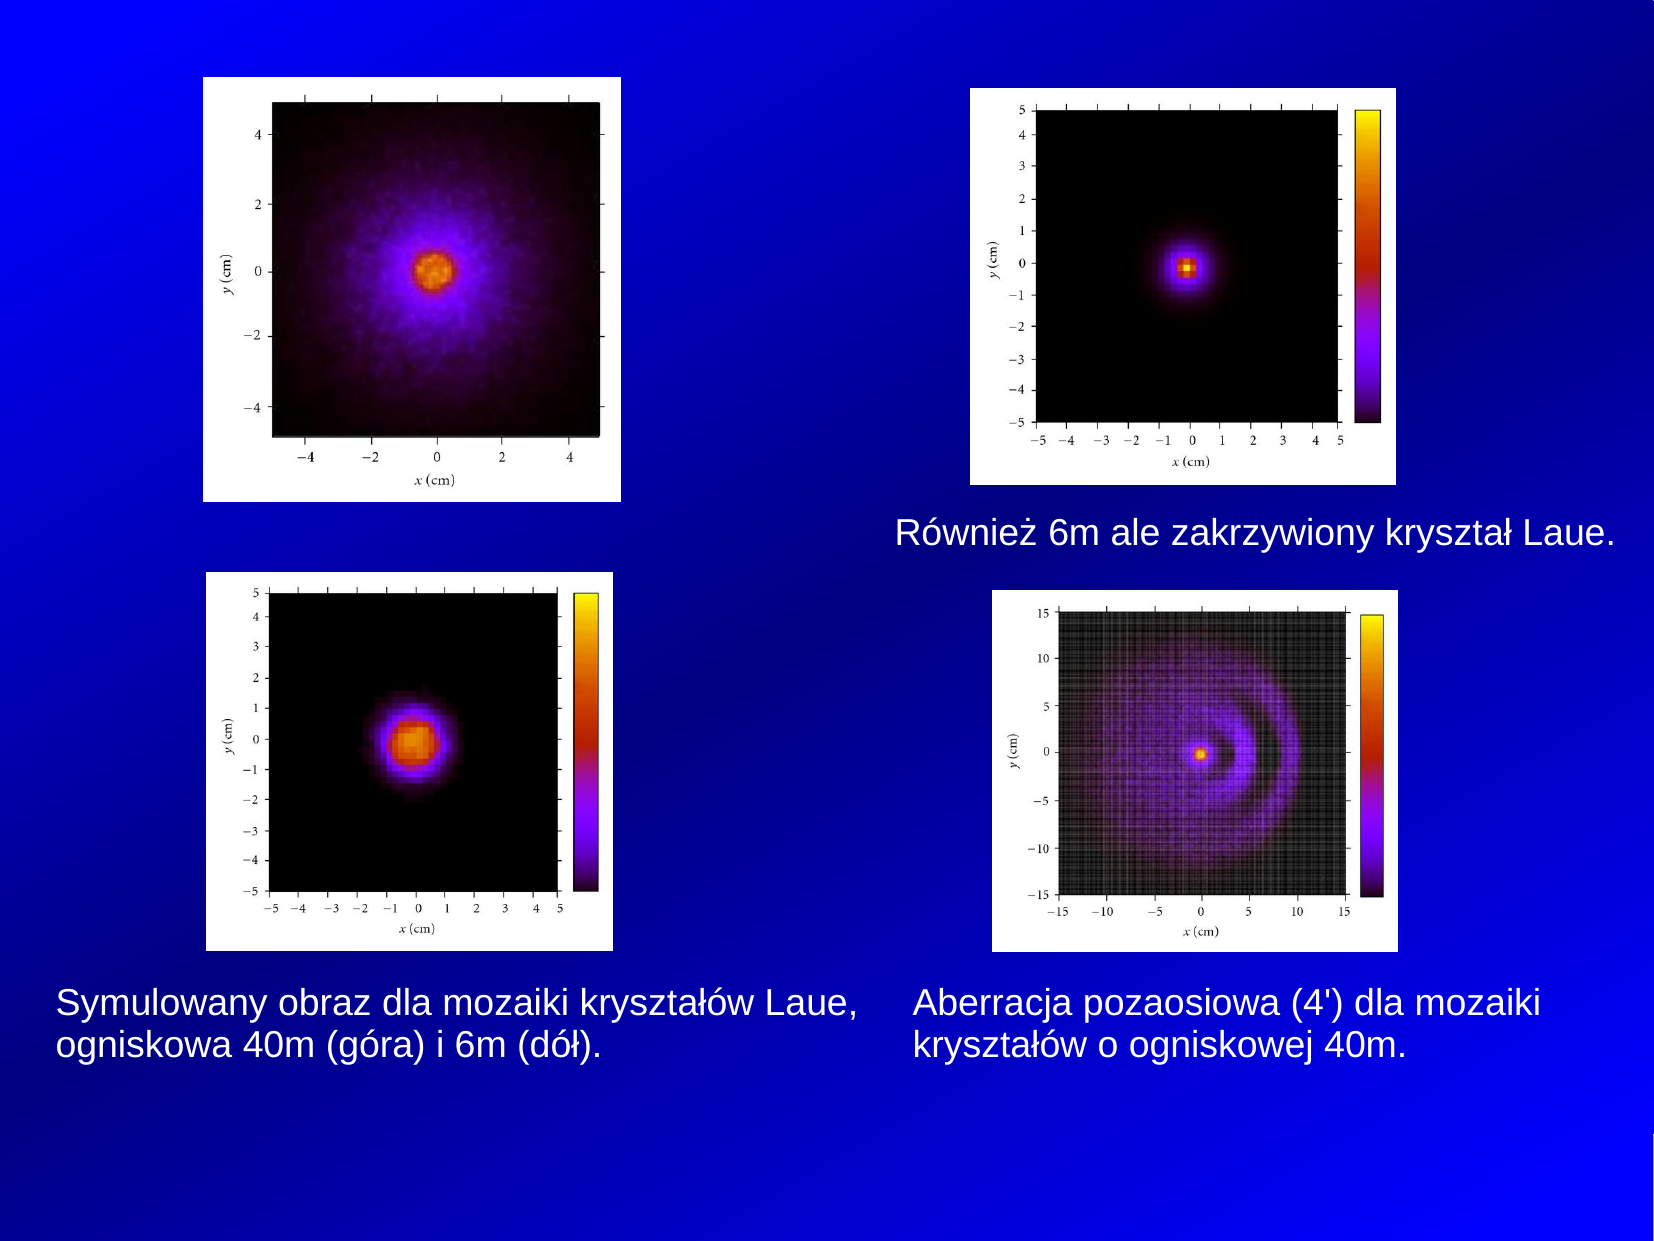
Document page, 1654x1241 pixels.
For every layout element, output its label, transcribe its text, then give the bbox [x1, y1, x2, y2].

text_box Również 6m ale zakrzywiony kryształ Laue. [879, 504, 1632, 562]
picture [970, 88, 1396, 485]
text_box Aberracja pozaosiowa (4') dla mozaiki kryształów o ogniskowej 40m. [897, 974, 1557, 1074]
picture [992, 590, 1398, 952]
text_box Symulowany obraz dla mozaiki kryształów Laue, ogniskowa 40m (góra) i 6m (dół). [40, 974, 874, 1074]
picture [203, 77, 621, 502]
picture [206, 572, 613, 951]
